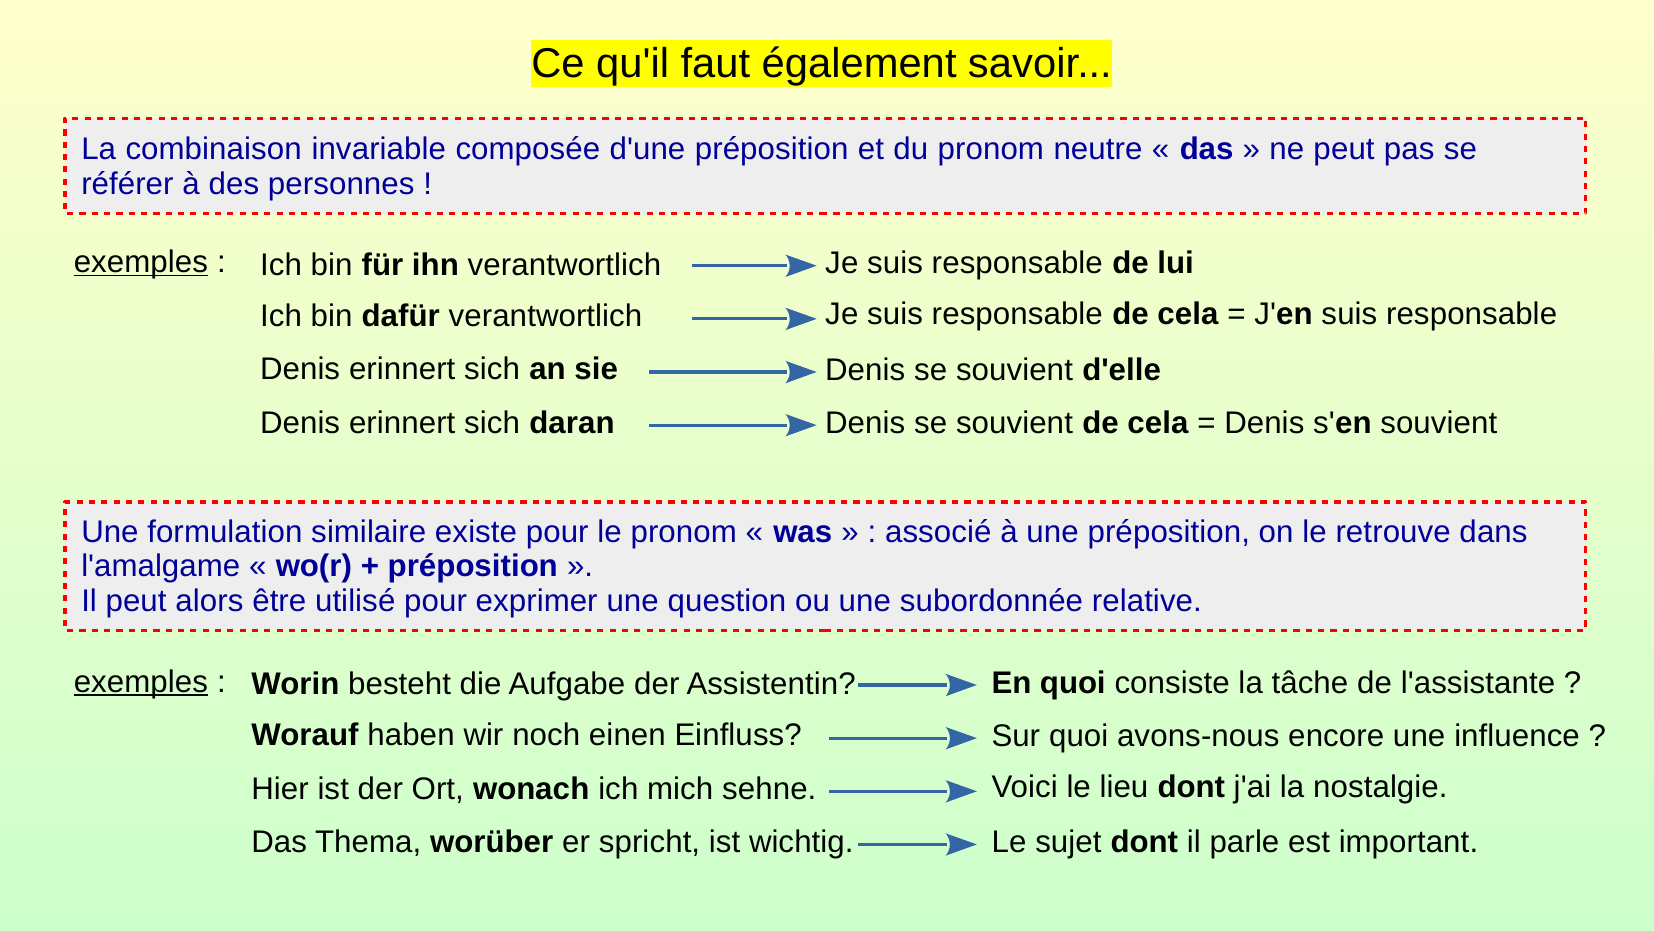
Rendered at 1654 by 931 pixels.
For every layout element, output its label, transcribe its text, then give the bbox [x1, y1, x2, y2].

text_box Une formulation similaire existe pour le pronom « was » : associé à une préposition, on le retrouve dans l'amalgame « wo(r) + préposition ». Il peut alors être utilisé pour exprimer une question ou une subordonnée relative. [64, 501, 1586, 631]
text_box Je suis responsable de cela = J'en suis responsable [810, 289, 1625, 339]
text_box La combinaison invariable composée d'une préposition et du pronom neutre « das » ne peut pas se référer à des personnes ! [64, 118, 1586, 214]
text_box Denis erinnert sich daran [245, 395, 650, 450]
text_box Voici le lieu dont j'ai la nostalgie. [976, 763, 1475, 812]
text_box Denis se souvient de cela = Denis s'en souvient [810, 395, 1549, 449]
text_box Ich bin für ihn verantwortlich [245, 236, 699, 294]
text_box Je suis responsable de lui [810, 236, 1244, 289]
text_box Worin besteht die Aufgabe der Assistentin? [236, 655, 874, 713]
text_box Ich bin dafür verantwortlich [245, 289, 681, 341]
text_box Denis se souvient d'elle [810, 342, 1196, 395]
text_box Denis erinnert sich an sie [245, 342, 656, 395]
text_box En quoi consiste la tâche de l'assistante ? [976, 655, 1600, 708]
text_box Sur quoi avons-nous encore une influence ? [976, 708, 1625, 763]
text_box Hier ist der Ort, wonach ich mich sehne. [236, 761, 834, 814]
text_box exemples : [59, 655, 236, 708]
text_box Das Thema, worüber er spricht, ist wichtig. [236, 814, 872, 868]
text_box Le sujet dont il parle est important. [976, 814, 1522, 869]
text_box exemples : [59, 236, 245, 289]
text_box Worauf haben wir noch einen Einfluss? [236, 708, 828, 761]
text_box Ce qu'il faut également savoir... [516, 23, 1138, 103]
